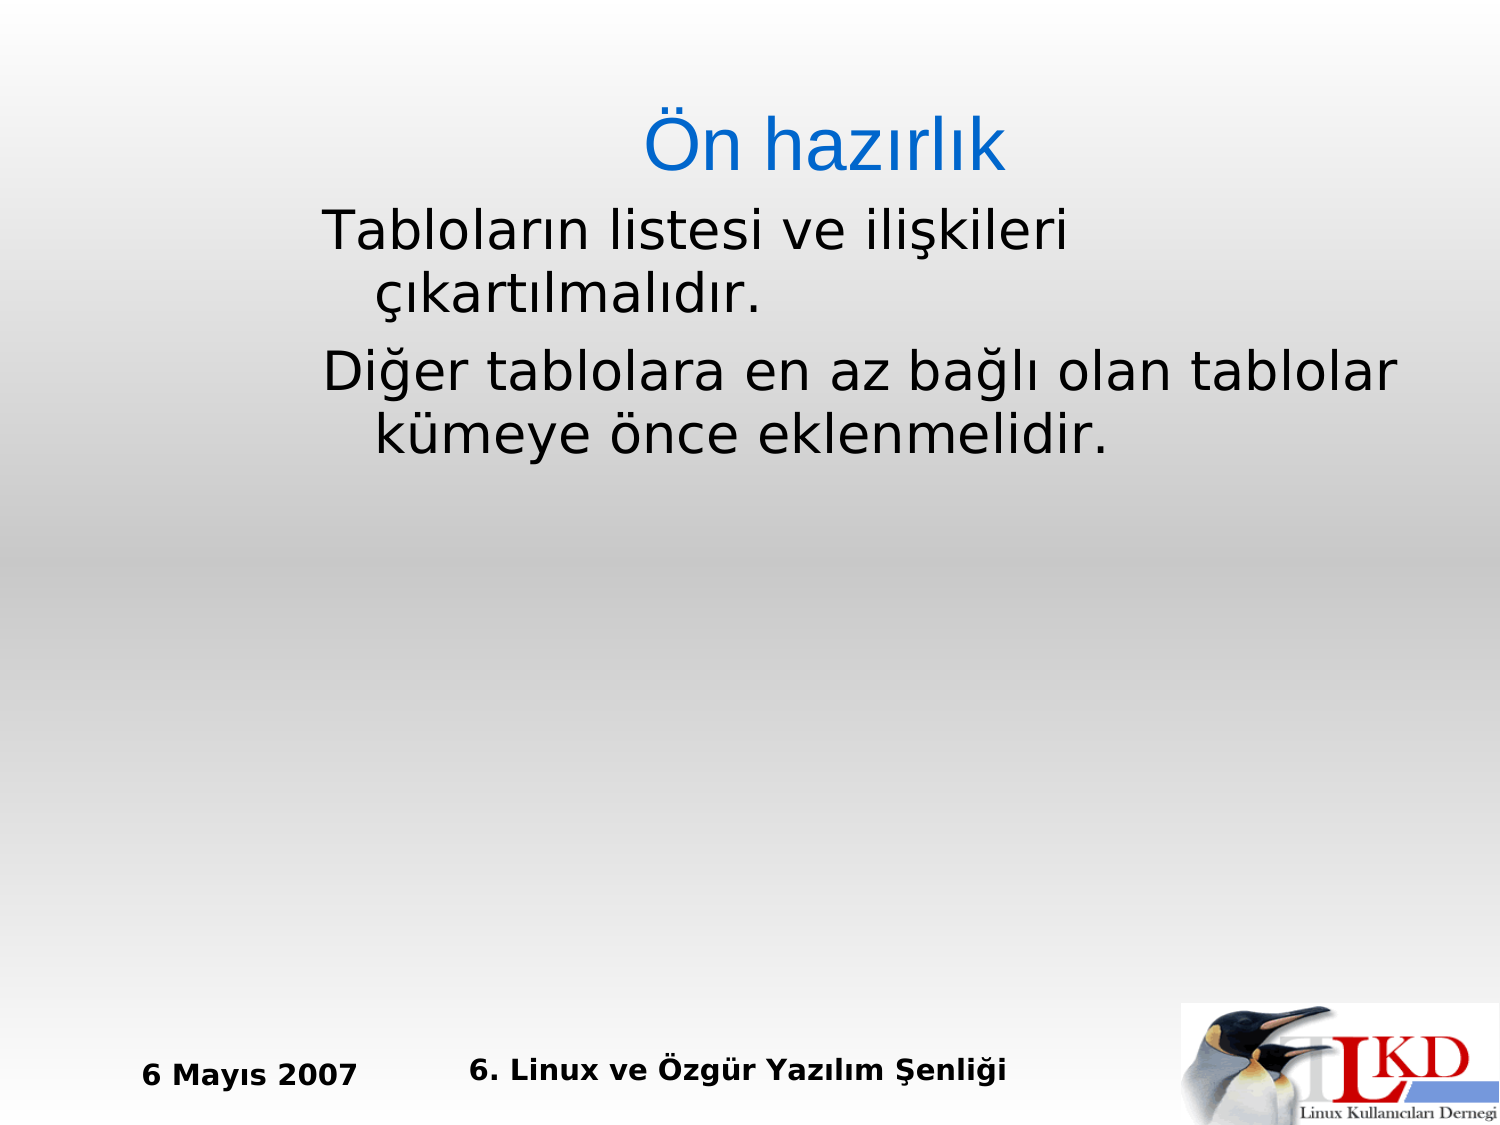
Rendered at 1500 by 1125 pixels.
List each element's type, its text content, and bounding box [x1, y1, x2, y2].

list Tabloların listesi ve ilişkileri çıkartılmalıdır. Diğer tablolara en az bağlı olan tablolar kümeye önce eklenmelidir. [224, 199, 1425, 875]
title Ön hazırlık [224, 49, 1425, 199]
picture [1181, 1003, 1499, 1125]
